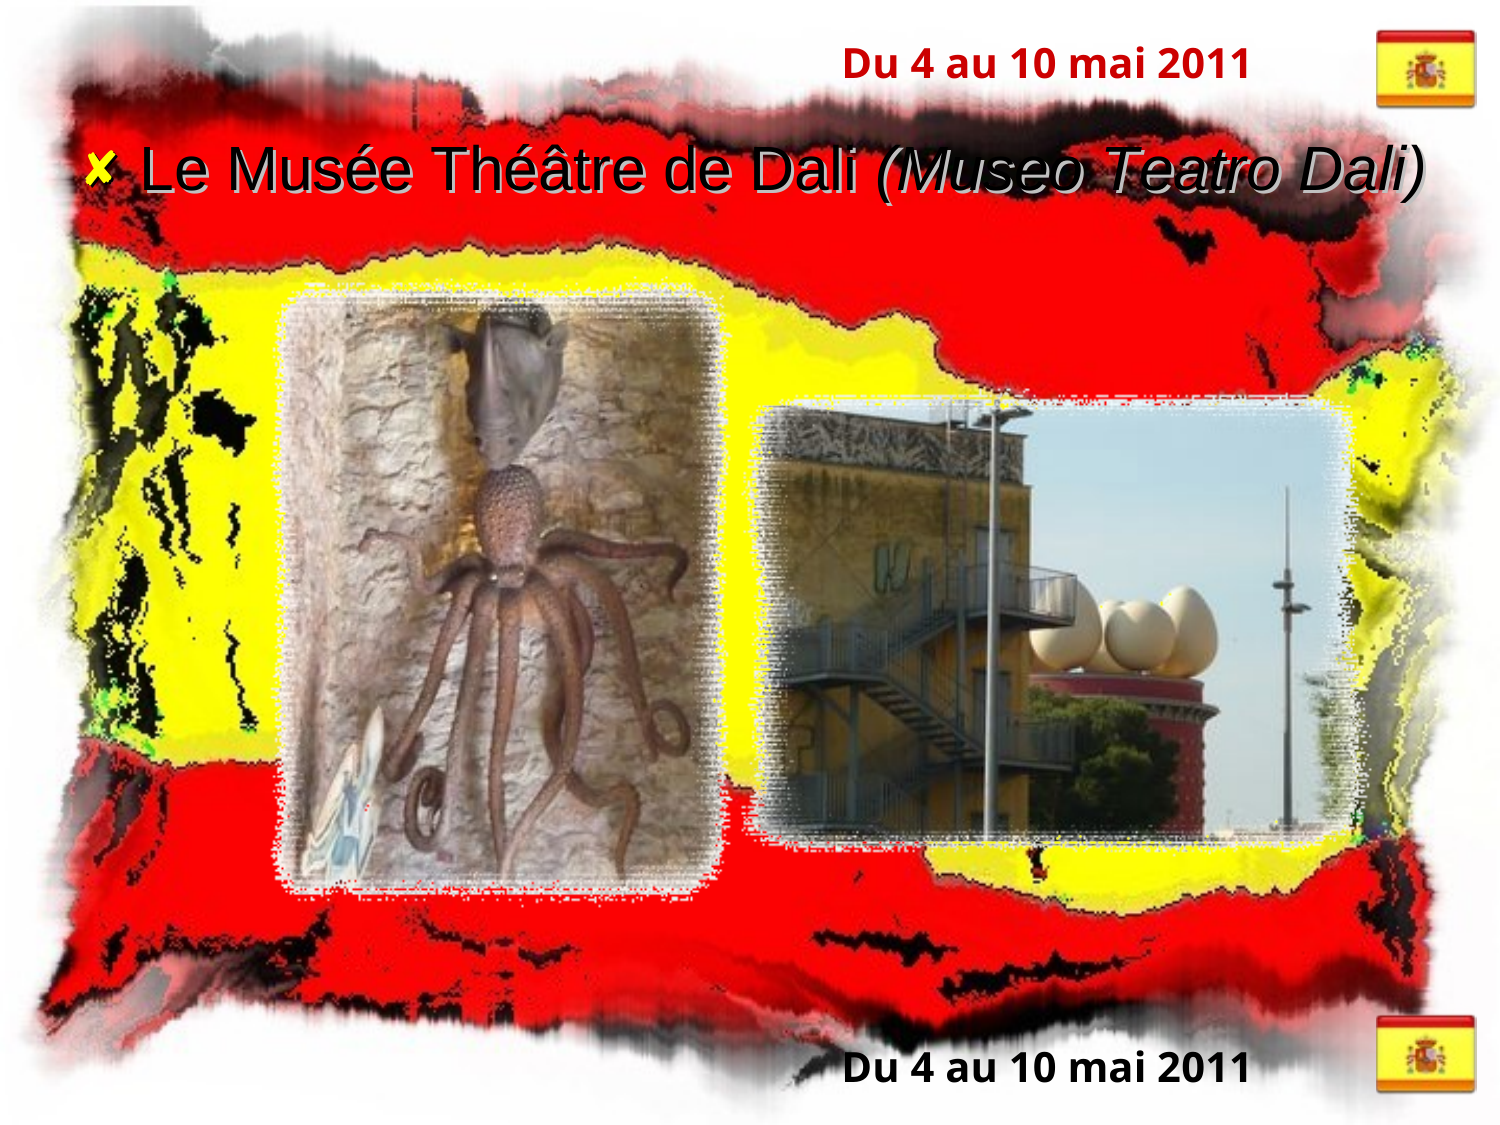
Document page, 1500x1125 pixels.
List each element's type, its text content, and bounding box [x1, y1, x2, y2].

picture [0, 0, 1500, 1125]
text_box  Le Musée Théâtre de Dali (Museo Teatro Dali) [64, 120, 1447, 325]
